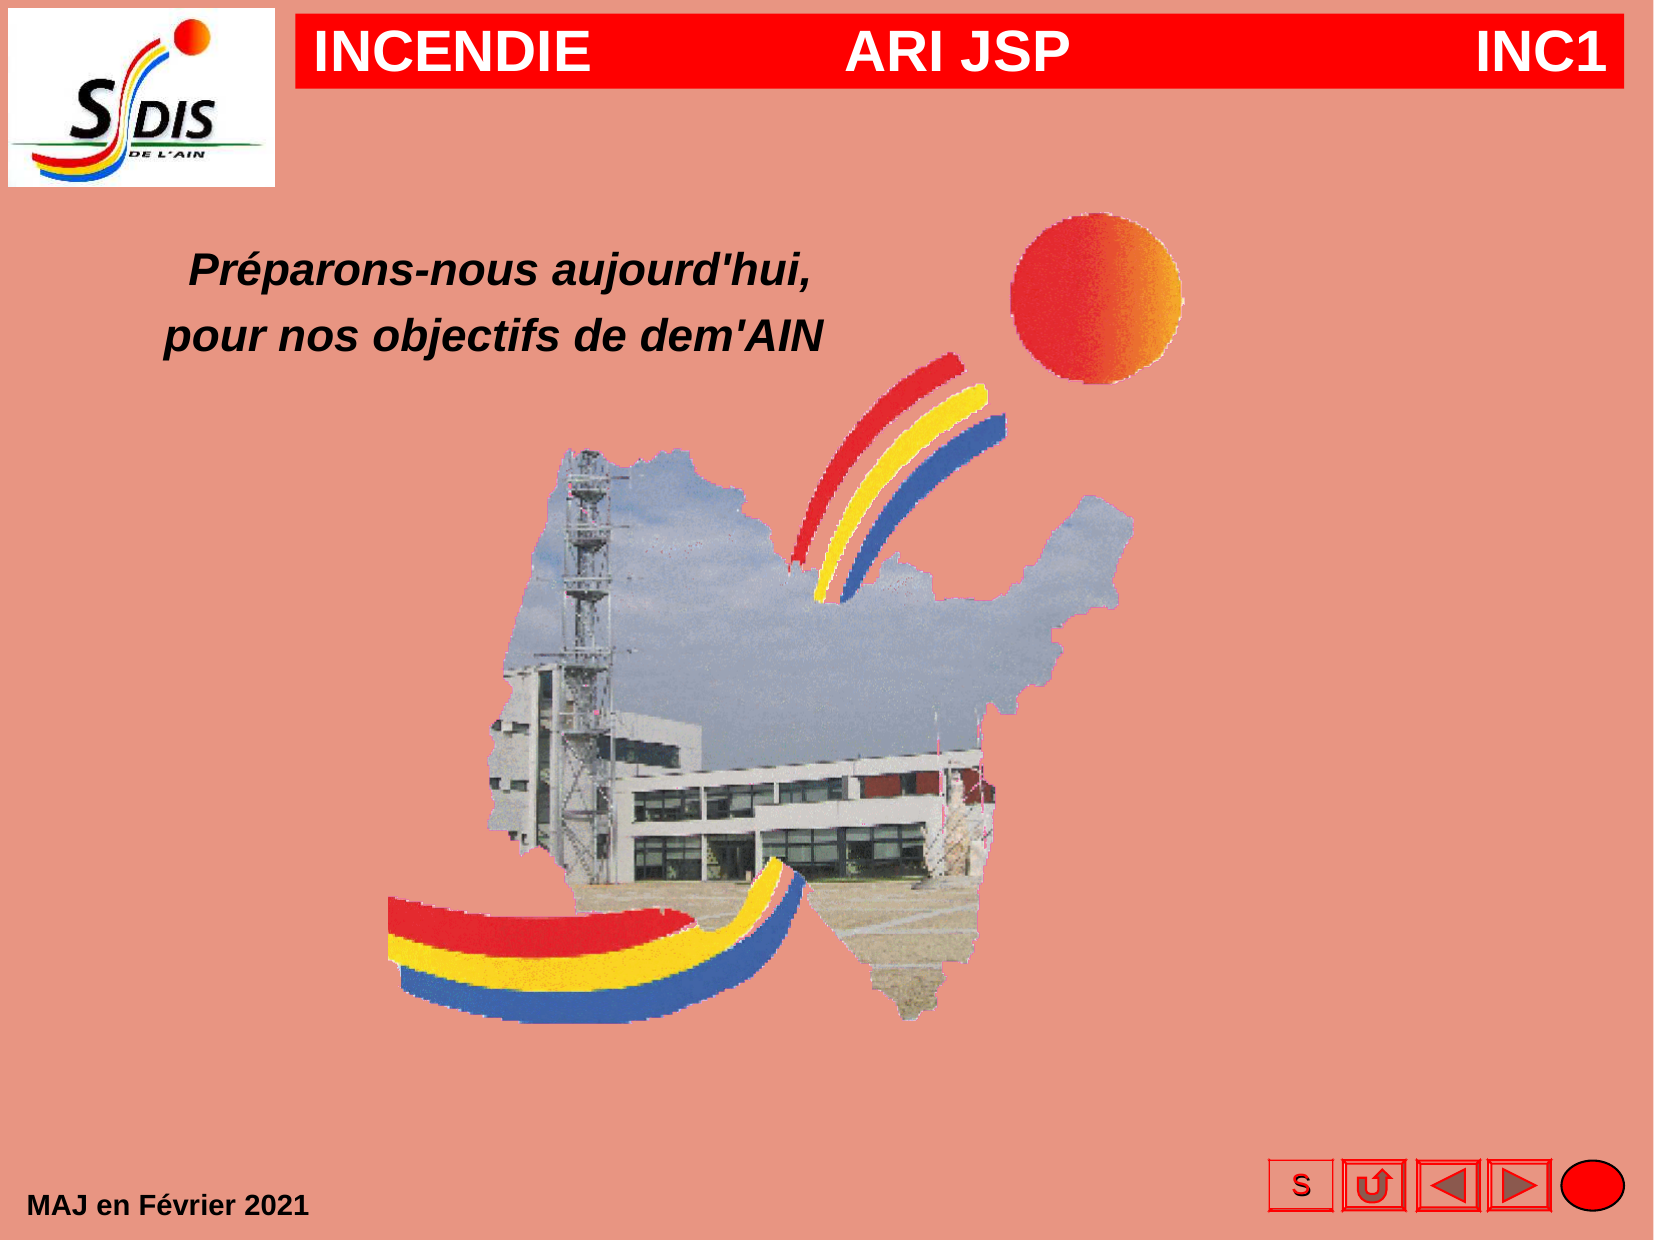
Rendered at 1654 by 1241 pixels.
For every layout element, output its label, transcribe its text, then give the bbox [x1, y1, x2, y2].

picture [388, 0, 1266, 1241]
text_box MAJ en Février 2021 [11, 1181, 325, 1230]
list Préparons-nous aujourd'hui, pour nos objectifs de dem'AIN [88, 236, 857, 511]
text_box INCENDIE ARI JSP INC1 [1266, 13, 1625, 89]
text_box INCENDIE ARI JSP INC1 [295, 13, 388, 89]
picture [8, 8, 275, 187]
text_box [1561, 1160, 1625, 1211]
